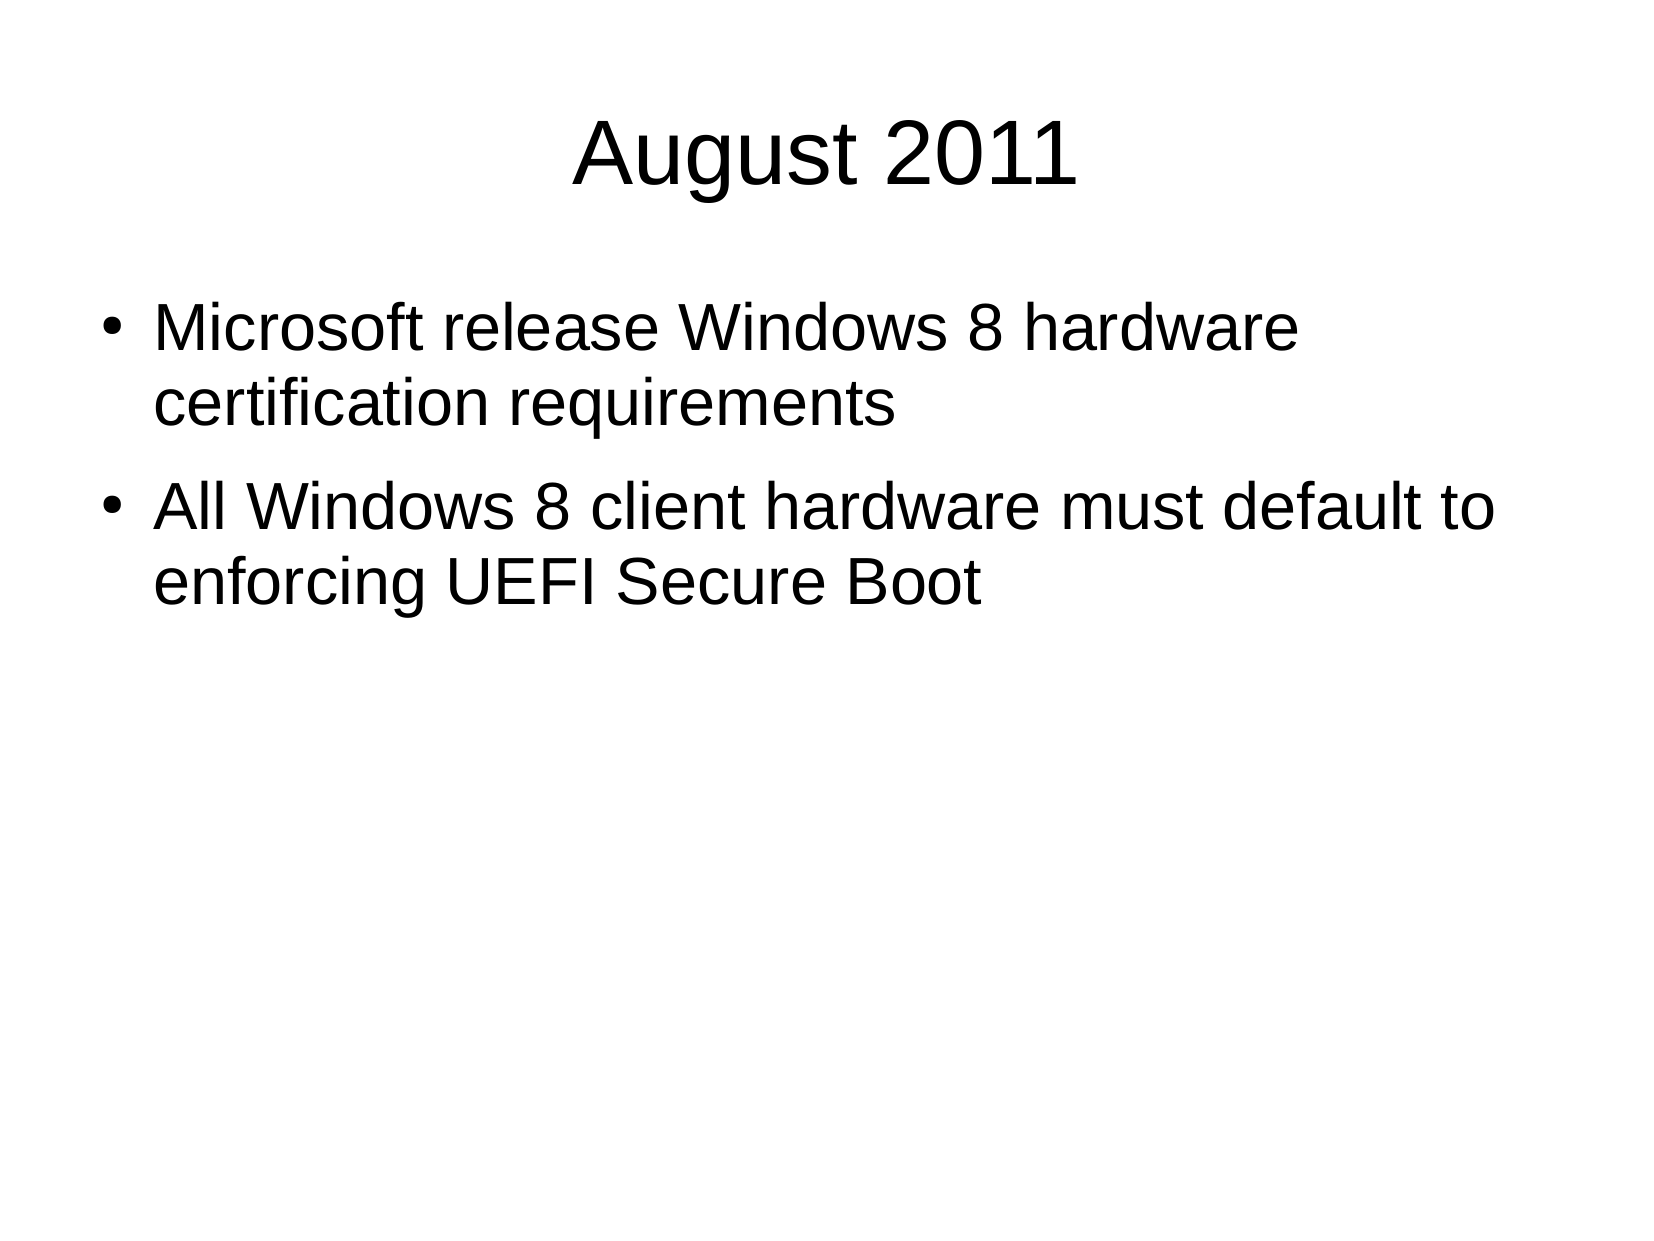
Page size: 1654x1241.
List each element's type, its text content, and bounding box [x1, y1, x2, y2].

title August 2011 [82, 49, 1571, 257]
list Microsoft release Windows 8 hardware certification requirements All Windows 8 client hardware must default to enforcing UEFI Secure Boot [82, 290, 1538, 1010]
